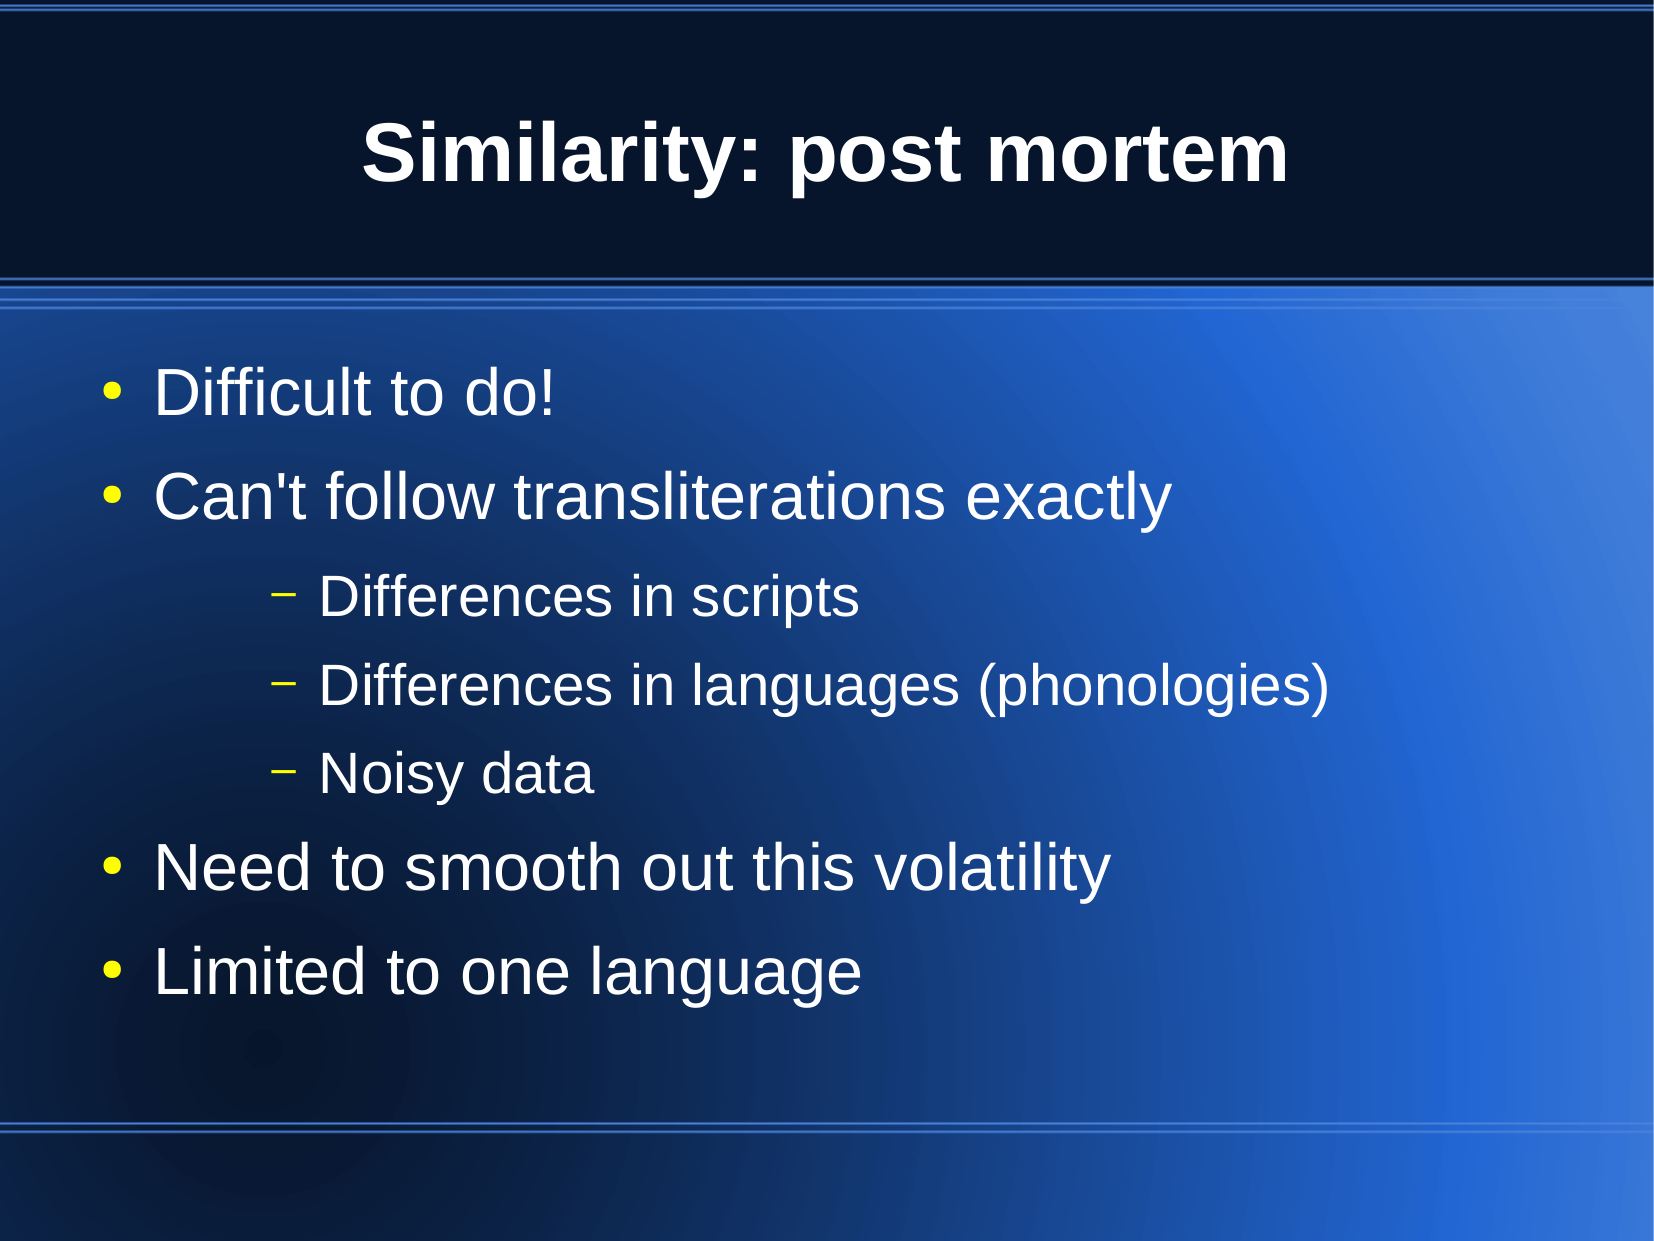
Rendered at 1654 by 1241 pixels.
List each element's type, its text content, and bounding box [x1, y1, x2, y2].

picture [0, 0, 1654, 1241]
list Difficult to do! Can't follow transliterations exactly Differences in scripts Differences in languages (phonologies) Noisy data Need to smooth out this volatility Limited to one language [82, 355, 1571, 1174]
title Similarity: post mortem [82, 49, 1571, 257]
